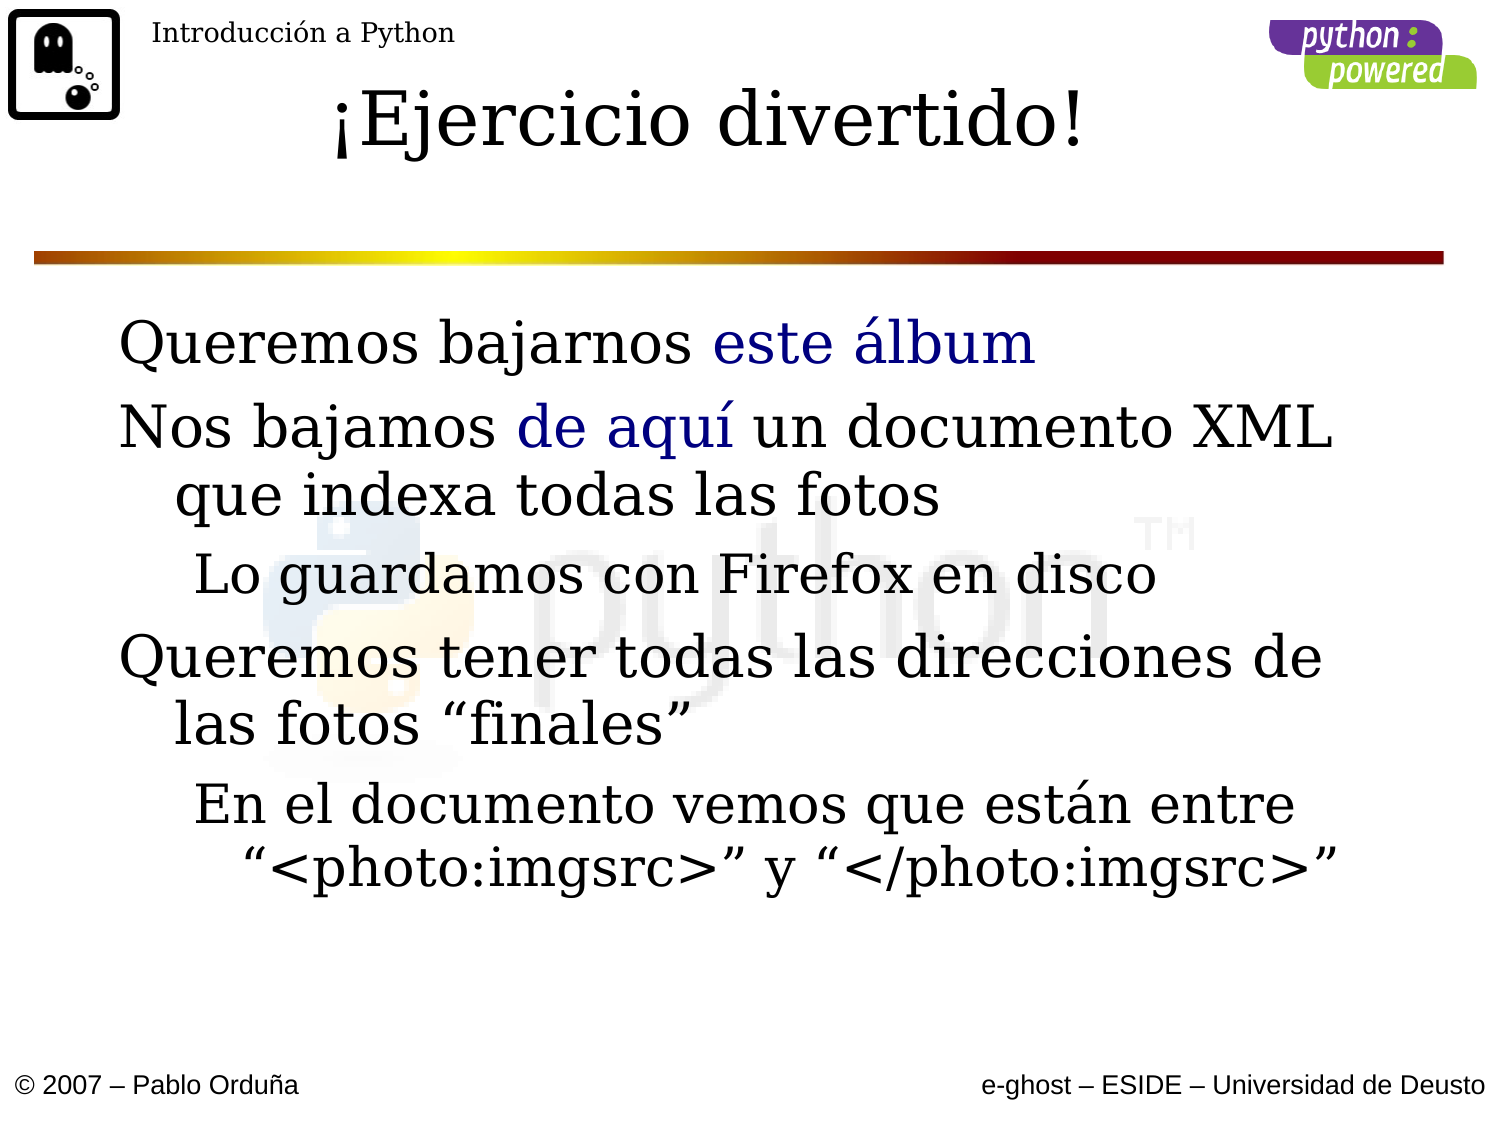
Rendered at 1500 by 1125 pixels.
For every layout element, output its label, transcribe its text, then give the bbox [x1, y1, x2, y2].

list Queremos bajarnos este álbum Nos bajamos de aquí un documento XML que indexa todas las fotos Lo guardamos con Firefox en disco Queremos tener todas las direcciones de las fotos “finales” En el documento vemos que están entre “<photo:imgsrc>” y “</photo:imgsrc>” [118, 309, 1394, 990]
picture [34, 251, 1447, 266]
picture [5, 7, 125, 124]
title ¡Ejercicio divertido! [118, 66, 1300, 174]
picture [1269, 20, 1477, 89]
